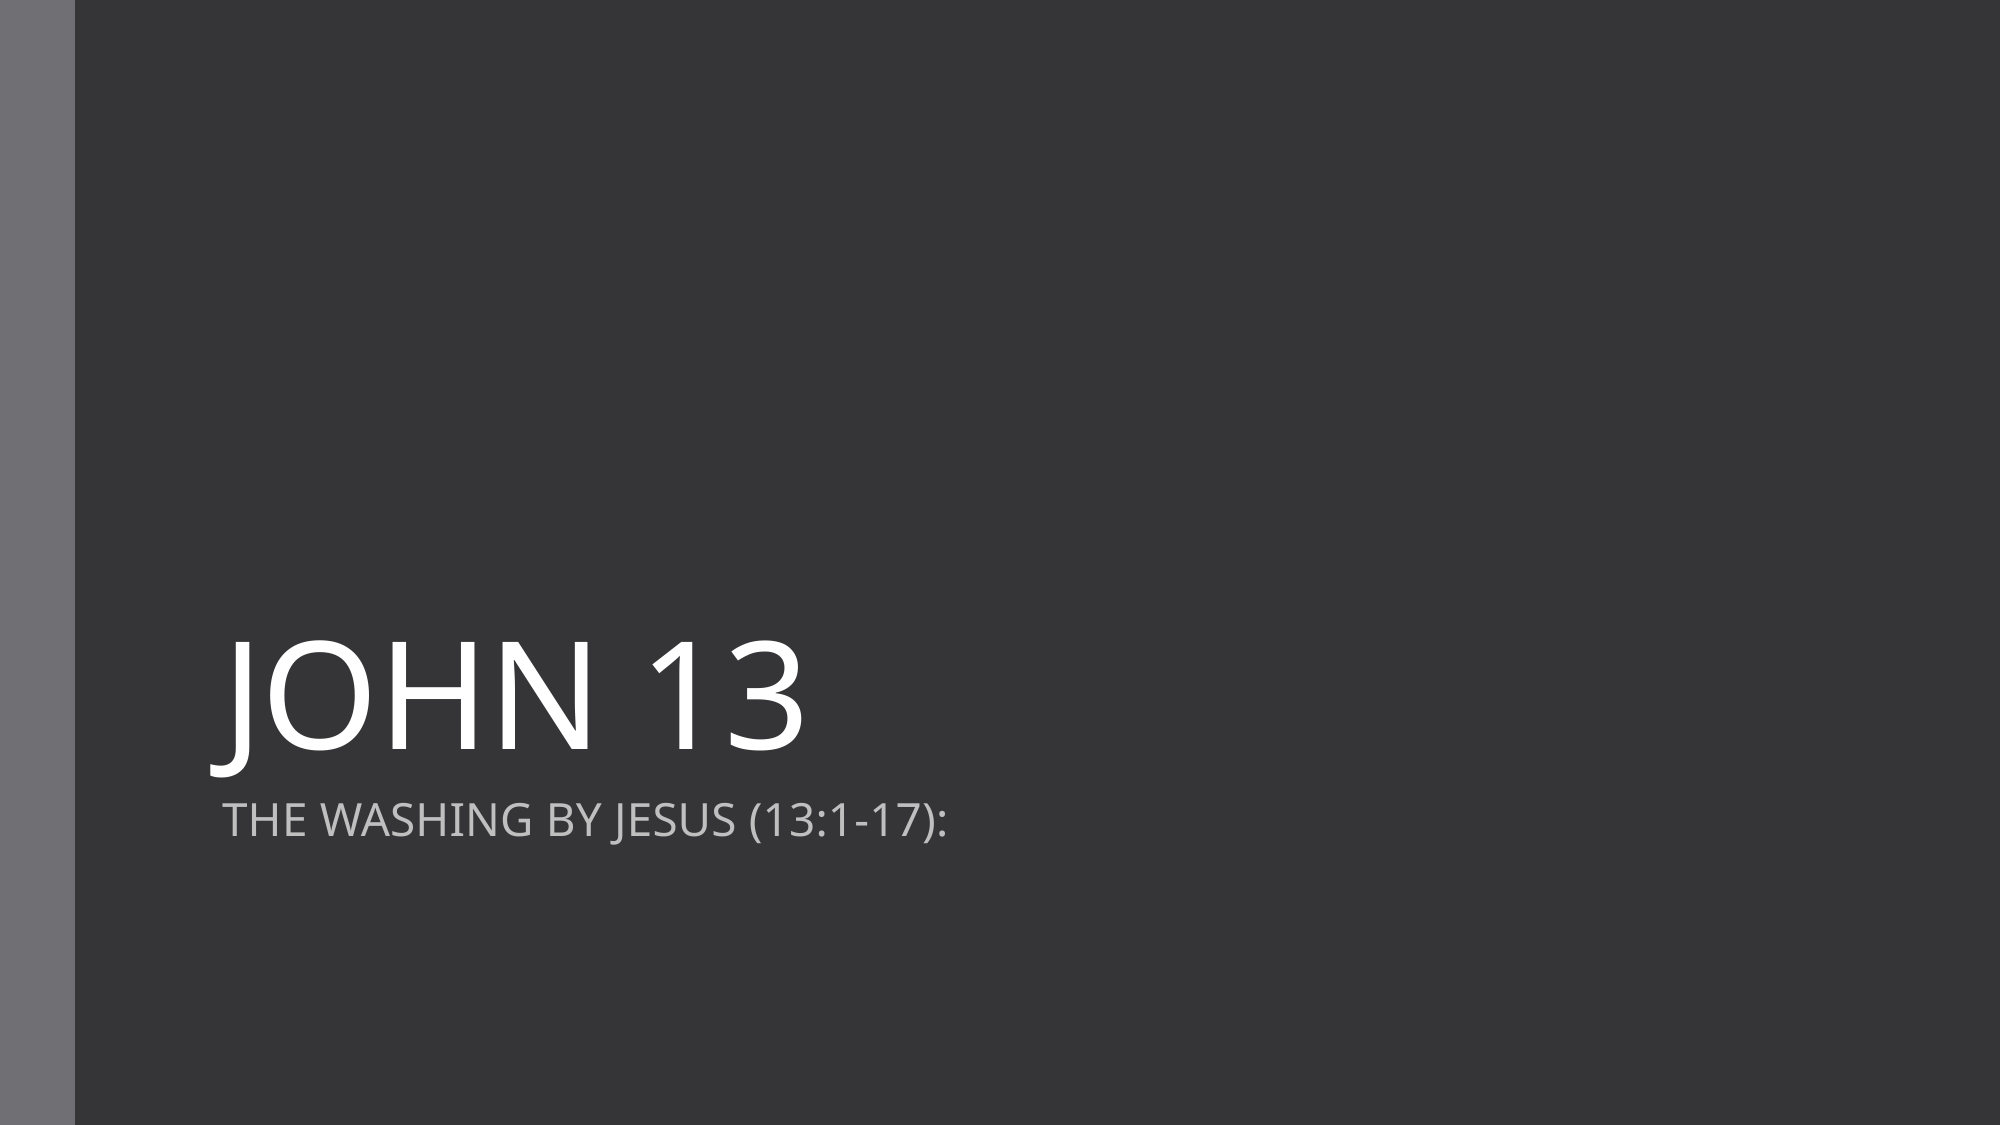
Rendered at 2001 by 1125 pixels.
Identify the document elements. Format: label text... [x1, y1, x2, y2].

subtitle THE WASHING BY JESUS (13:1-17): [206, 787, 1752, 1066]
title JOHN 13 [206, 124, 1752, 787]
